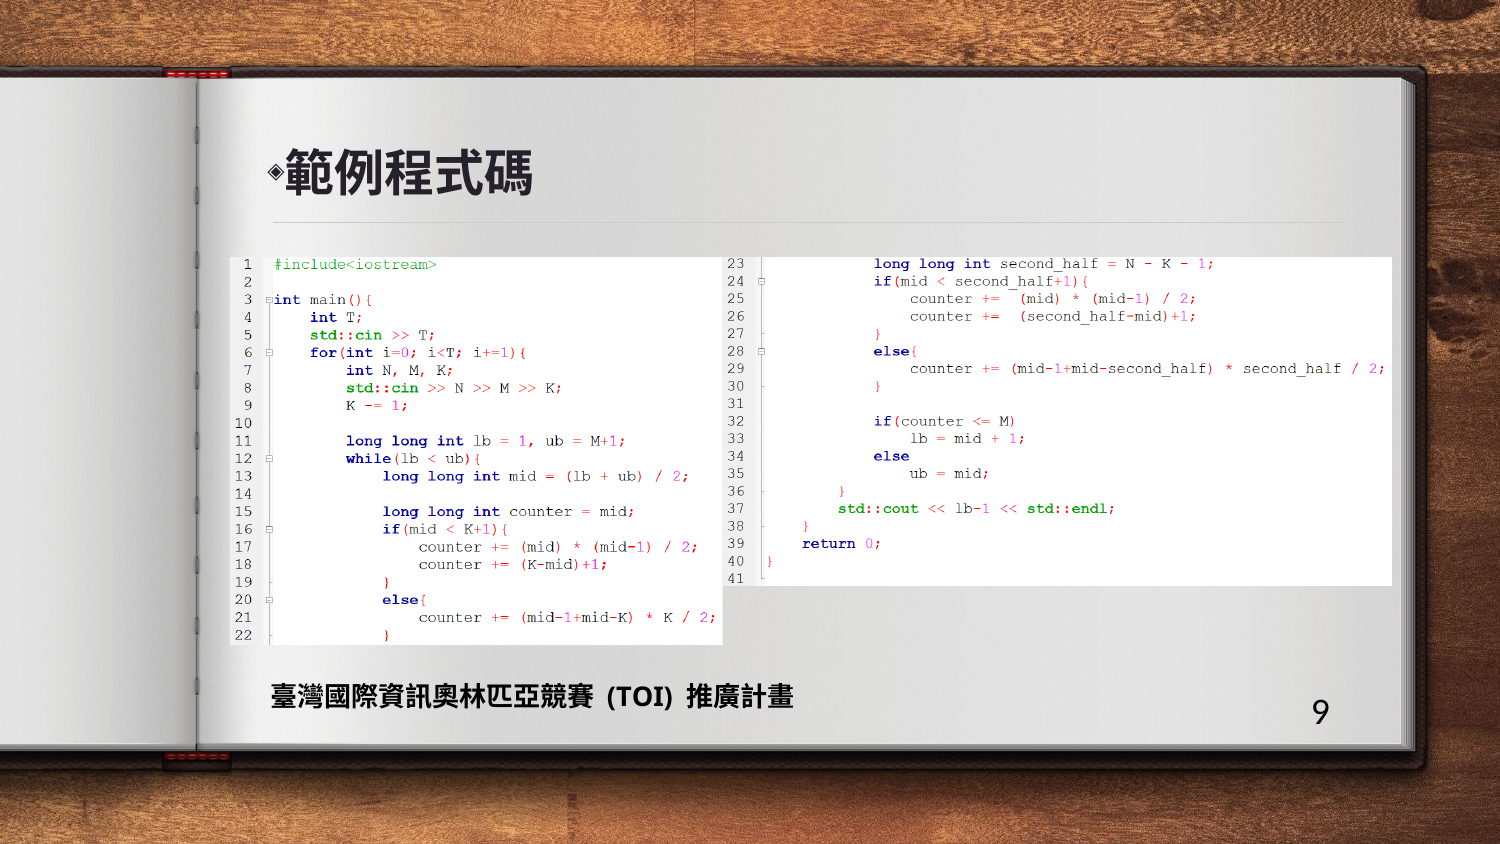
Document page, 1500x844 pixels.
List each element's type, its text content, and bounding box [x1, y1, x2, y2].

chart [229, 257, 1392, 645]
text_box [1295, 672, 1386, 737]
list 範例程式碼 [252, 126, 1194, 226]
